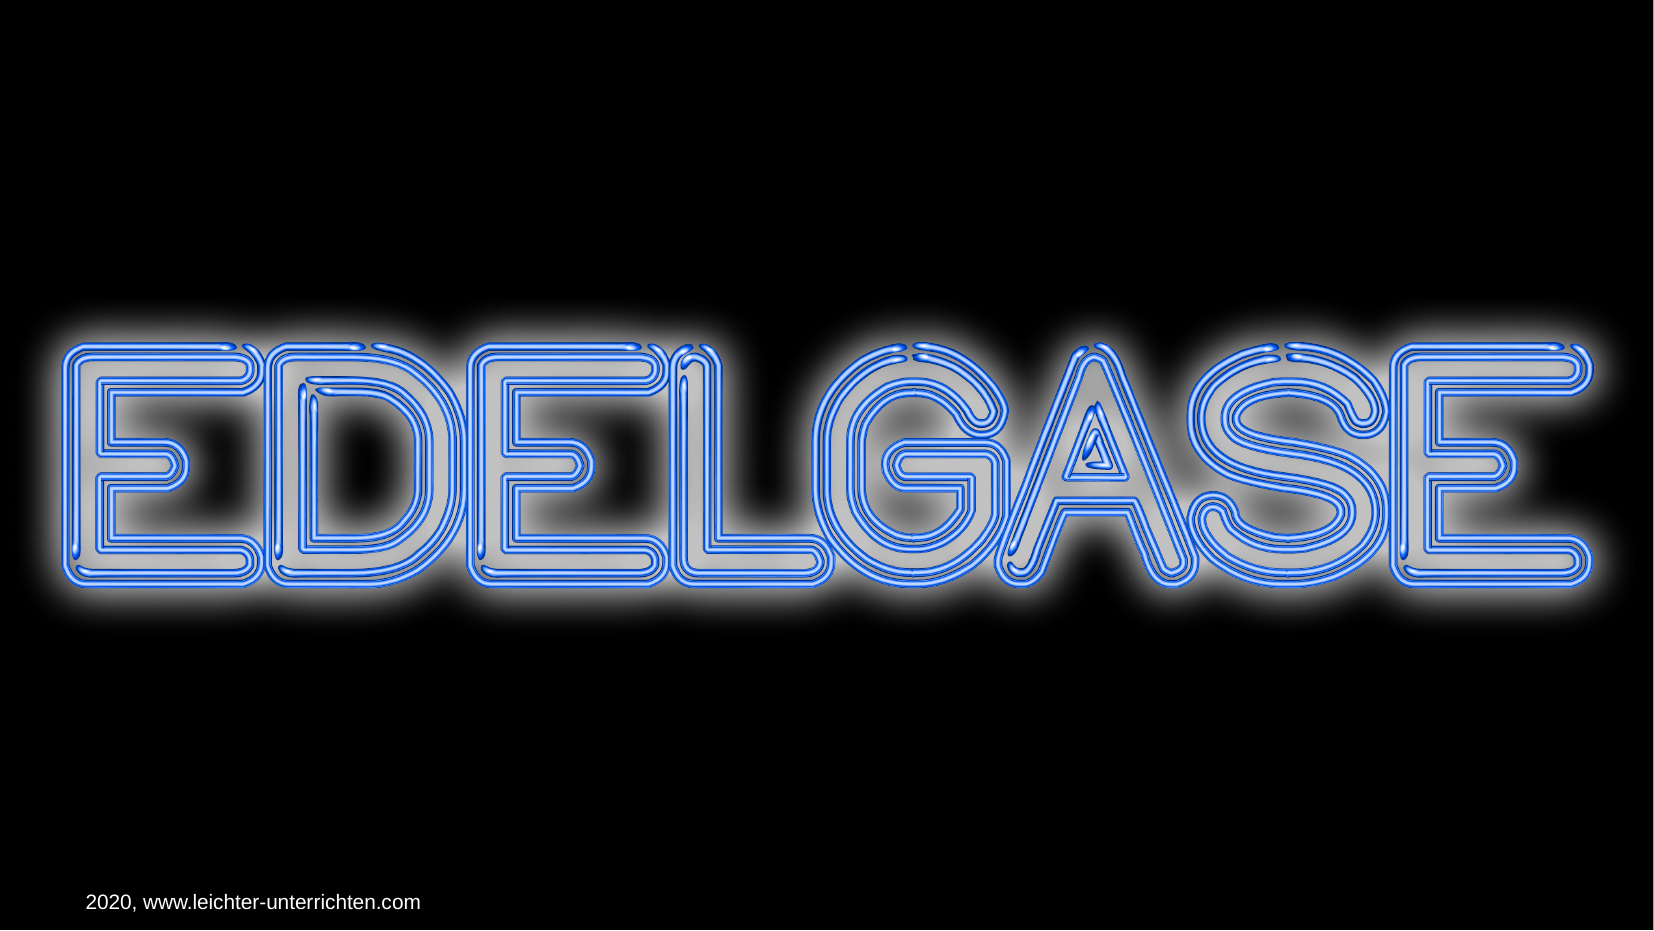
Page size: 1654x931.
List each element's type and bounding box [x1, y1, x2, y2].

picture [0, 281, 1654, 649]
